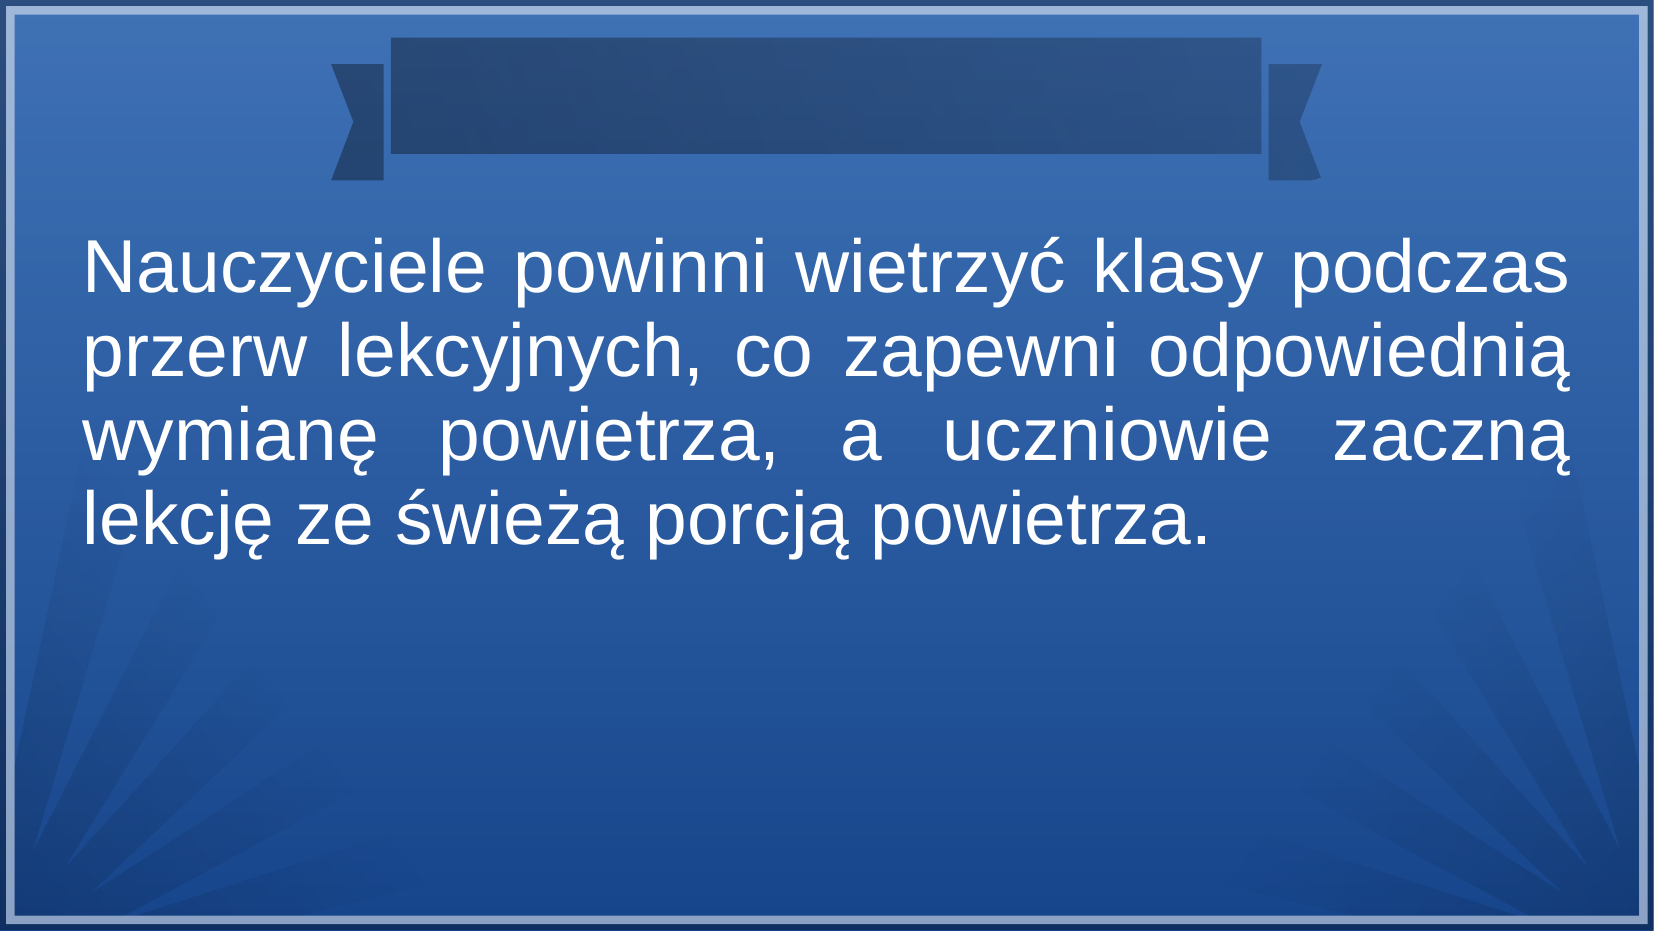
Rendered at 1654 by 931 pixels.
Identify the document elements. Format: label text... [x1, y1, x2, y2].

list Nauczyciele powinni wietrzyć klasy podczas przerw lekcyjnych, co zapewni odpowiednią wymianę powietrza, a uczniowie zaczną lekcję ze świeżą porcją powietrza. [82, 224, 1571, 848]
